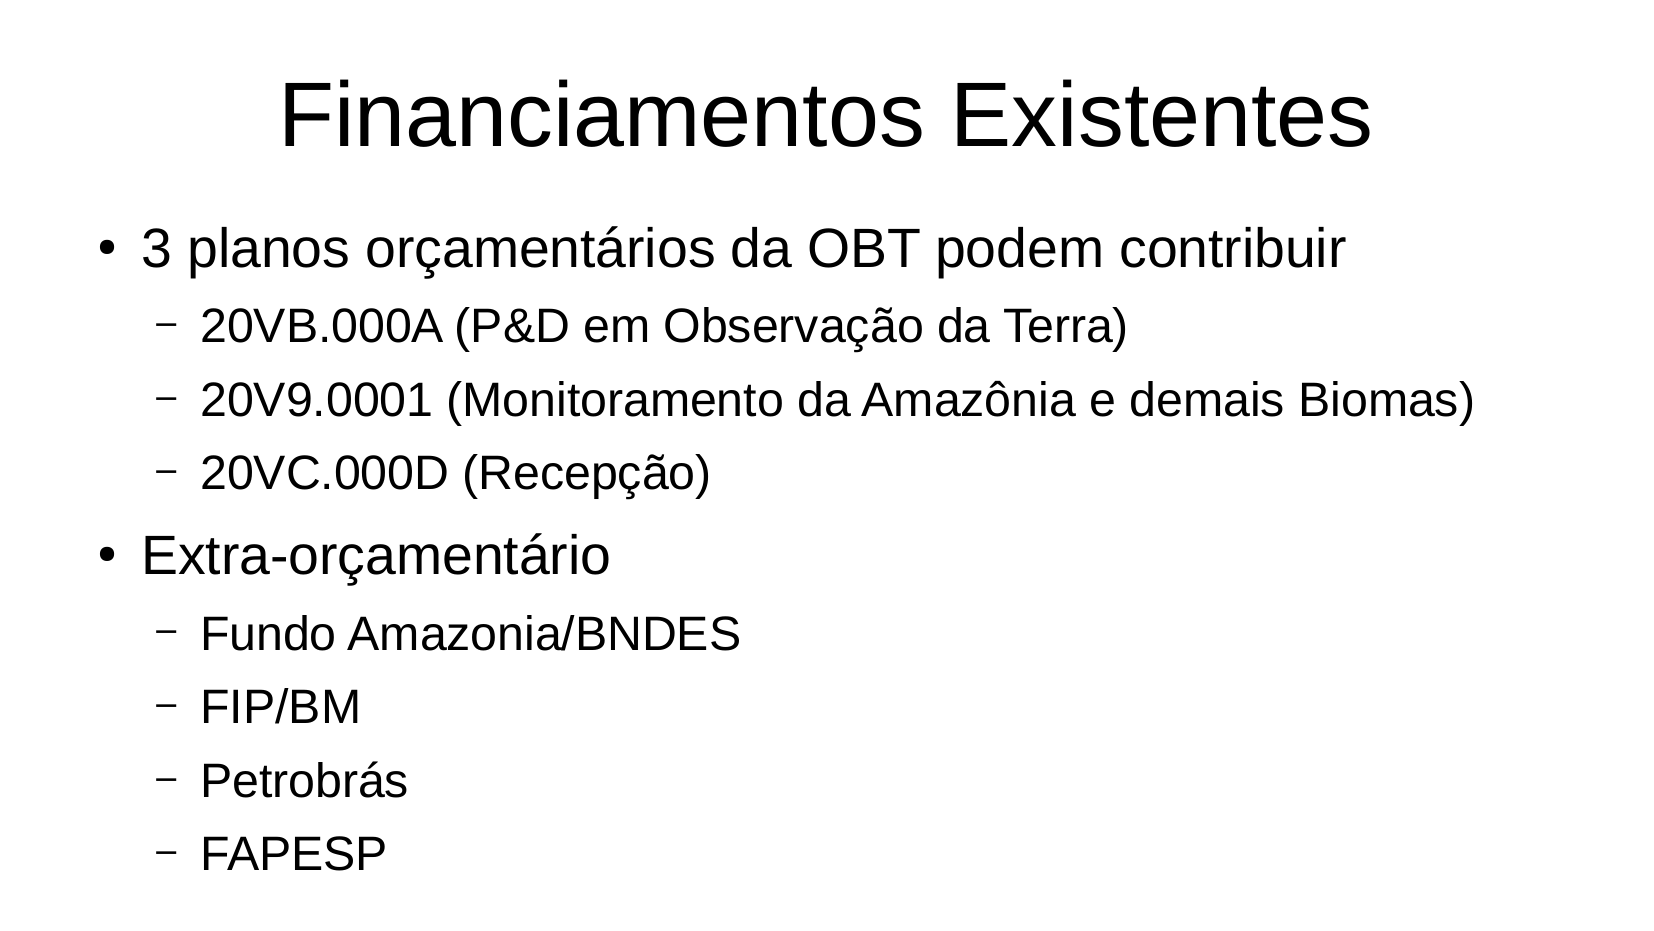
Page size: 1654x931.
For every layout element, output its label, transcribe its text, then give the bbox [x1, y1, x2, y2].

title Financiamentos Existentes [82, 37, 1571, 193]
list 3 planos orçamentários da OBT podem contribuir 20VB.000A (P&D em Observação da Terra) 20V9.0001 (Monitoramento da Amazônia e demais Biomas) 20VC.000D (Recepção) Extra-orçamentário Fundo Amazonia/BNDES FIP/BM Petrobrás FAPESP [82, 217, 1571, 886]
